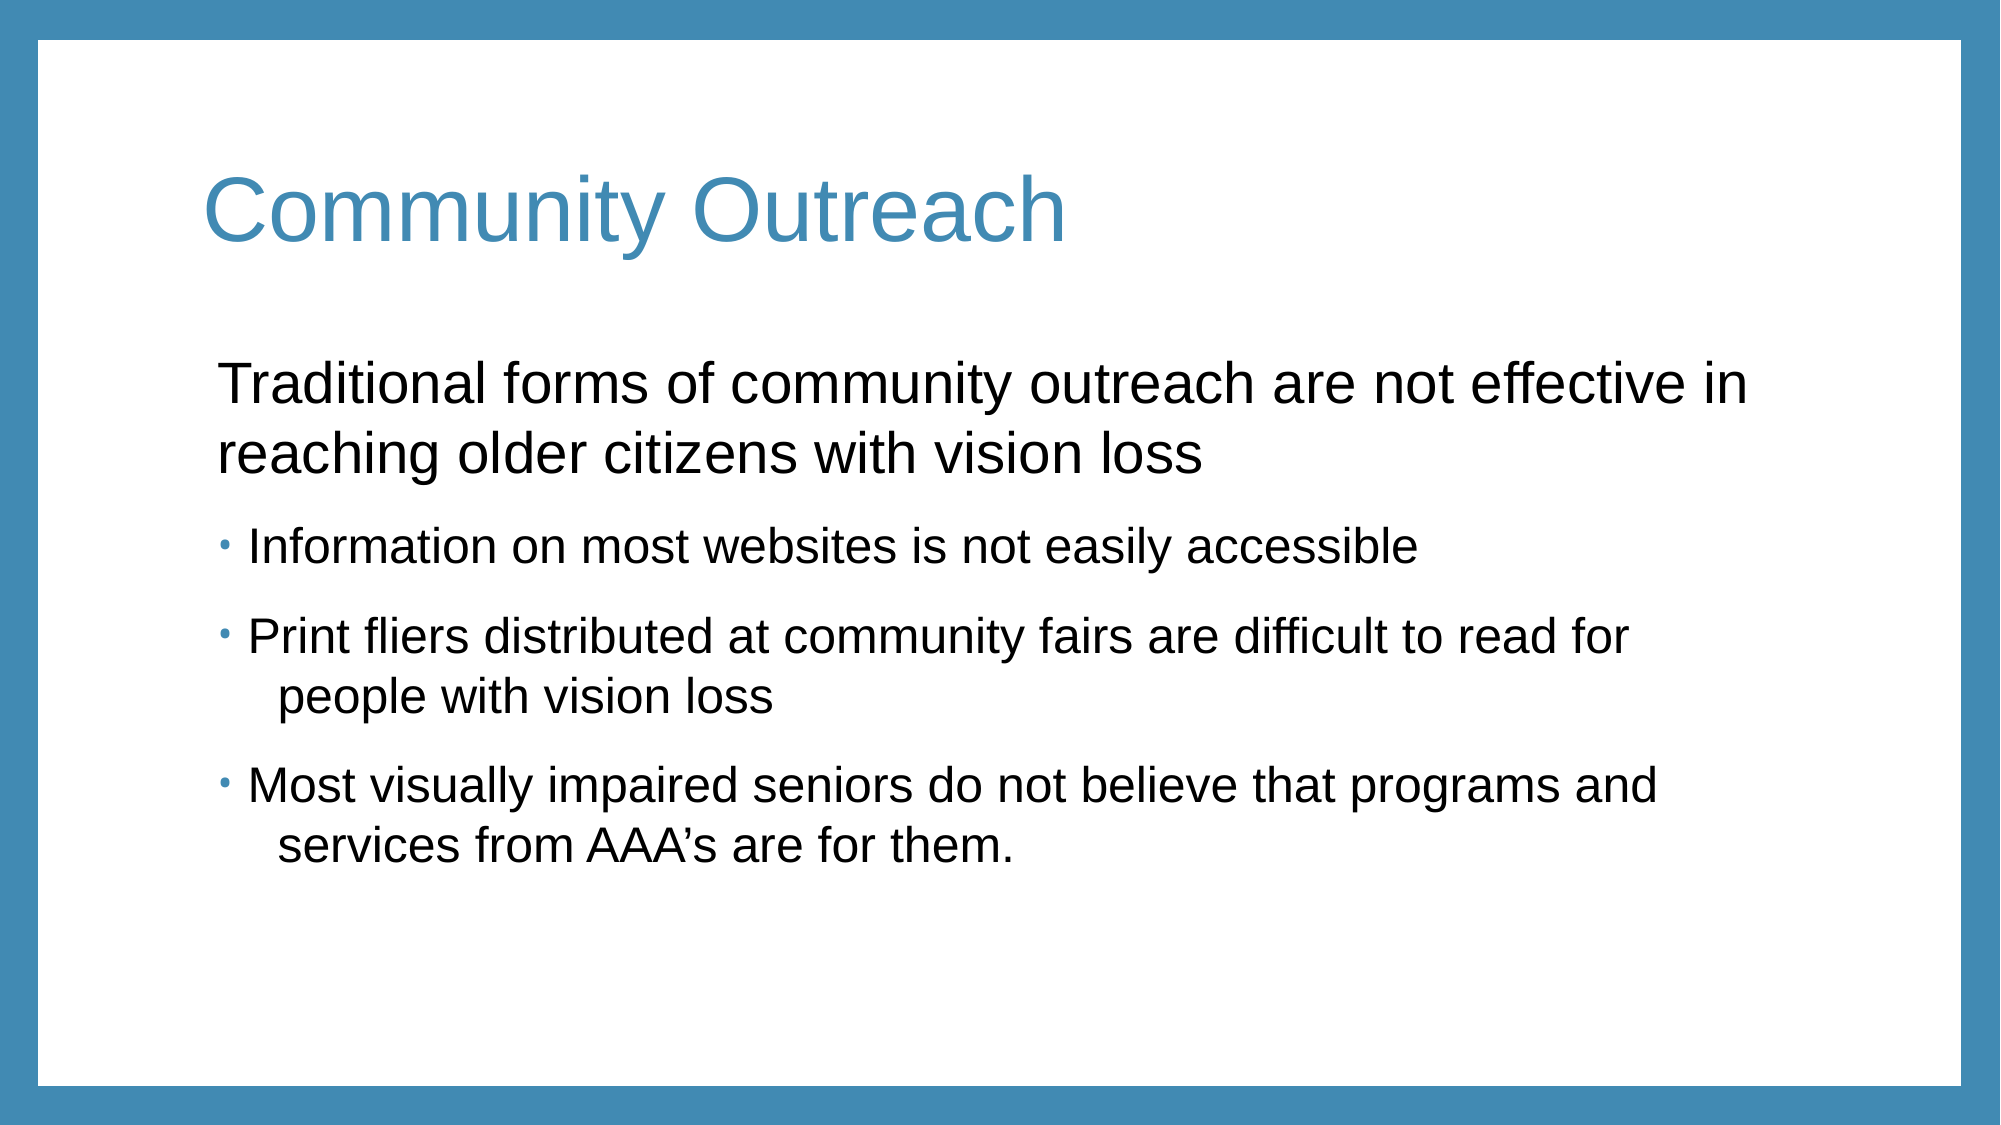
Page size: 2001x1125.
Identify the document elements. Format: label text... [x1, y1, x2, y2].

list Traditional forms of community outreach are not effective in reaching older citizens with vision loss Information on most websites is not easily accessible Print fliers distributed at community fairs are difficult to read for people with vision loss Most visually impaired seniors do not believe that programs and services from AAA’s are for them. [187, 337, 1808, 998]
title Community Outreach [187, 99, 1808, 323]
